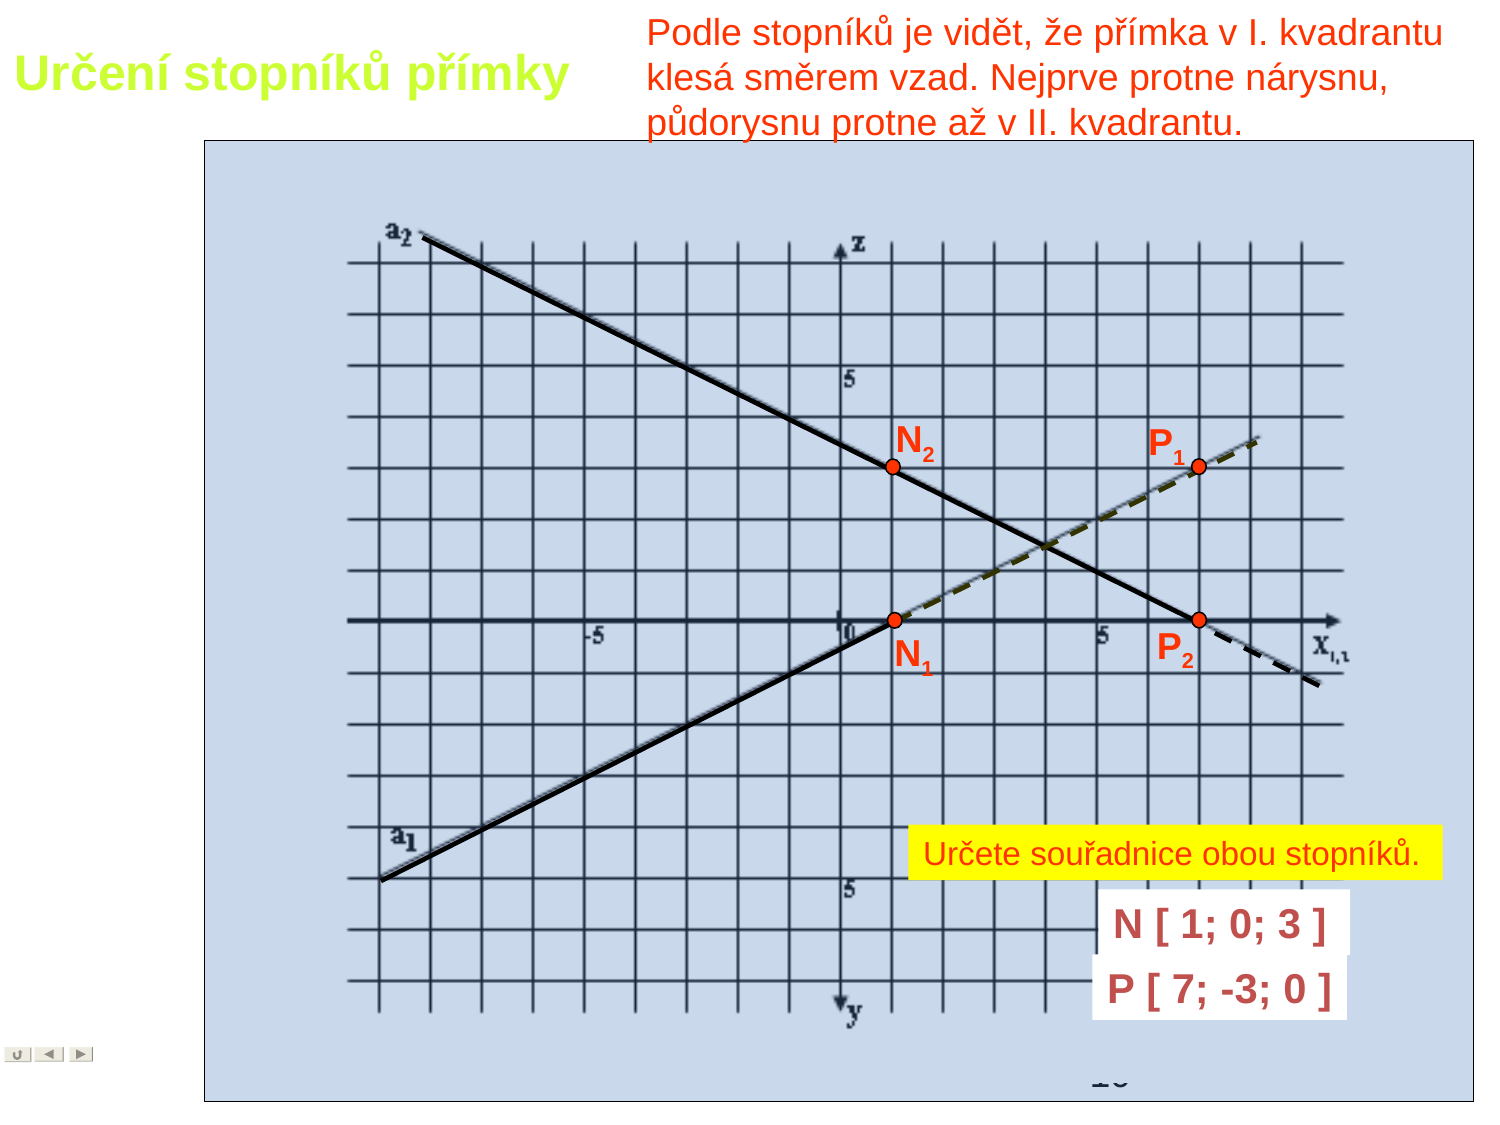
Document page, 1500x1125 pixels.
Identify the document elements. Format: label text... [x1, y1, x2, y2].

text_box Určete souřadnice obou stopníků. [908, 824, 1443, 881]
text_box N [ 1; 0; 3 ] [1098, 889, 1351, 955]
text_box [35, 1046, 64, 1062]
text_box Podle stopníků je vidět, že přímka v I. kvadrantu klesá směrem vzad. Nejprve protne nárysnu, půdorysnu protne až v II. kvadrantu. [631, 0, 1500, 151]
text_box [5, 1047, 32, 1063]
text_box N2 [880, 407, 950, 475]
text_box [204, 140, 1474, 1102]
text_box [70, 1046, 93, 1062]
text_box P2 [1142, 613, 1238, 681]
text_box P [ 7; -3; 0 ] [1092, 954, 1347, 1020]
text_box N1 [879, 621, 996, 689]
text_box P1 [1133, 410, 1201, 478]
text_box Určení stopníků přímky [0, 32, 631, 109]
